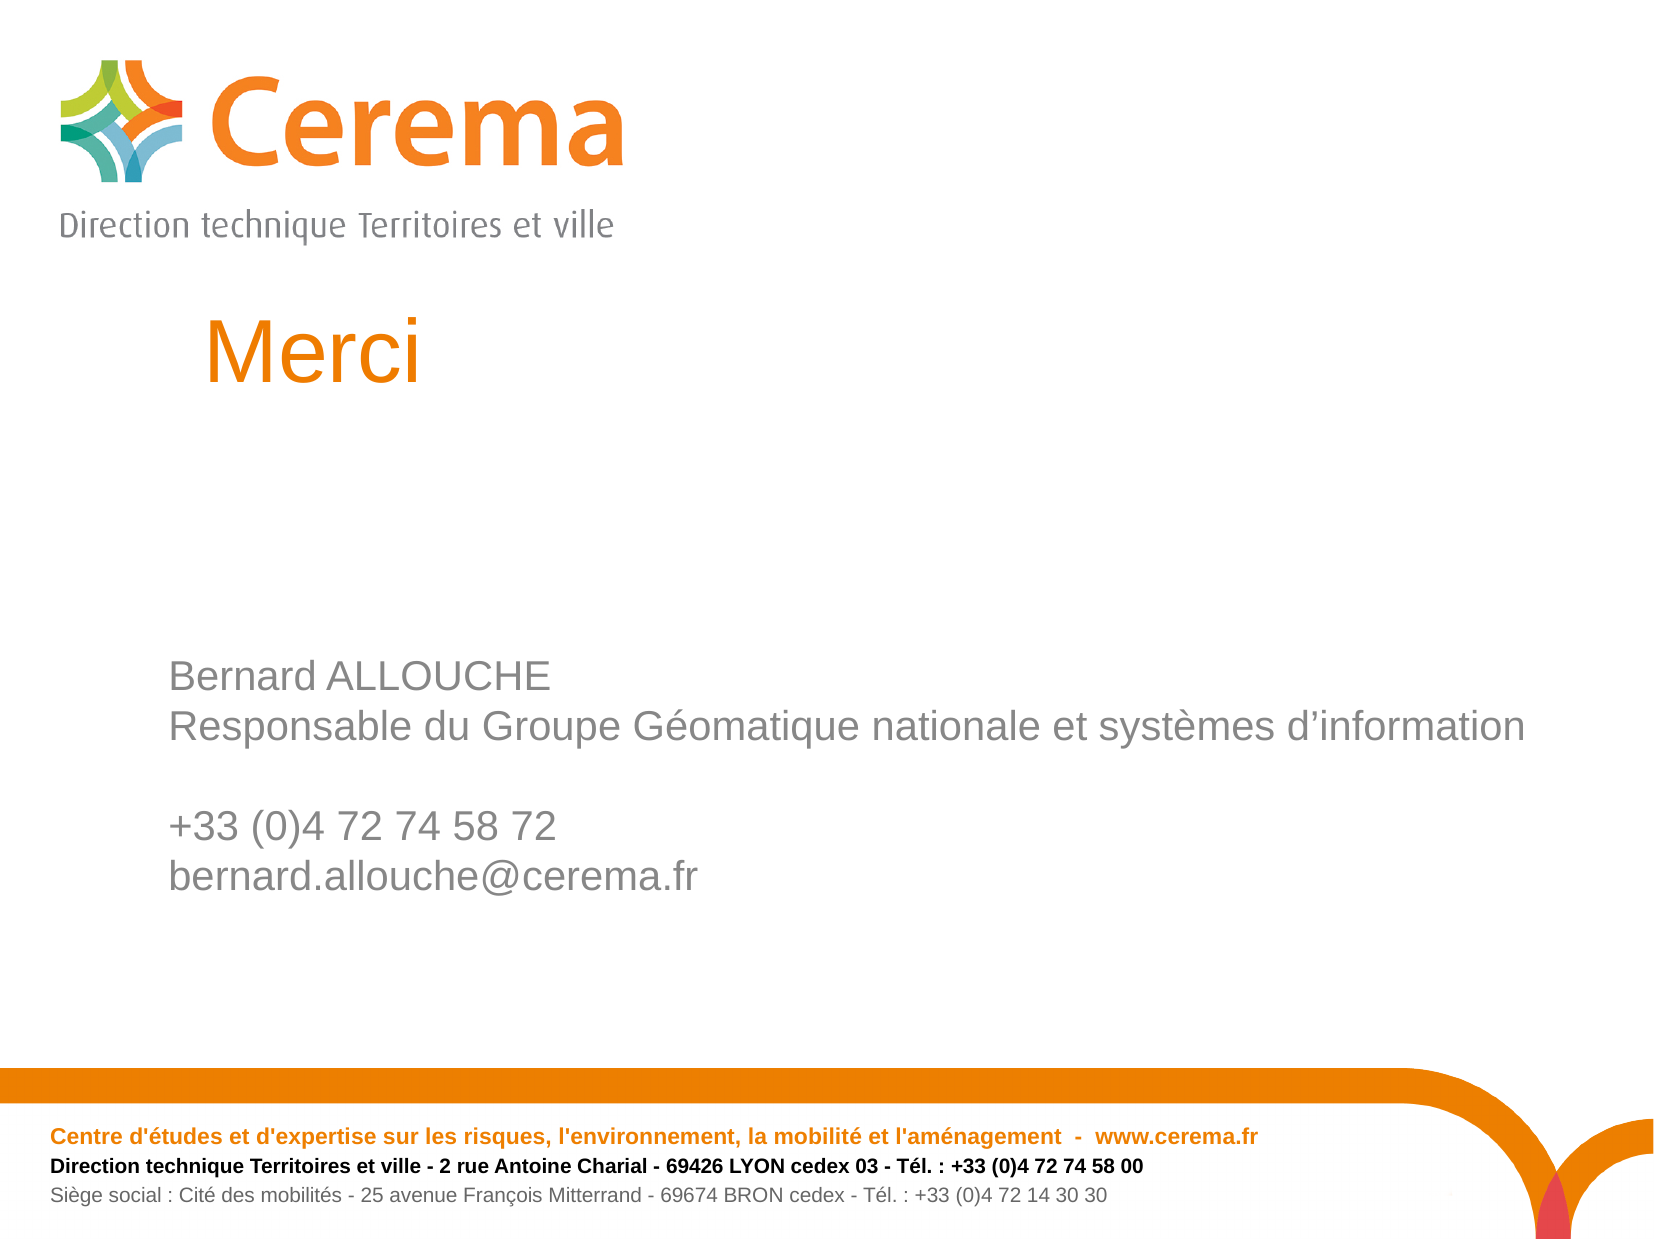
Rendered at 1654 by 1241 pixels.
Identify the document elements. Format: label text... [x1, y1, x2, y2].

picture [0, 1068, 1654, 1239]
text_box Bernard ALLOUCHE Responsable du Groupe Géomatique nationale et systèmes d’information +33 (0)4 72 74 58 72 bernard.allouche@cerema.fr [153, 641, 1595, 907]
text_box Merci [188, 306, 1465, 408]
text_box Centre d'études et d'expertise sur les risques, l'environnement, la mobilité et l'aménagement - www.cerema.fr Direction technique Territoires et ville - 2 rue Antoine Charial - 69426 LYON cedex 03 - Tél. : +33 (0)4 72 74 58 00 Siège social : Cité des mobilités - 25 avenue François Mitterrand - 69674 BRON cedex - Tél. : +33 (0)4 72 14 30 30 [35, 1116, 1394, 1217]
picture [0, 0, 684, 291]
